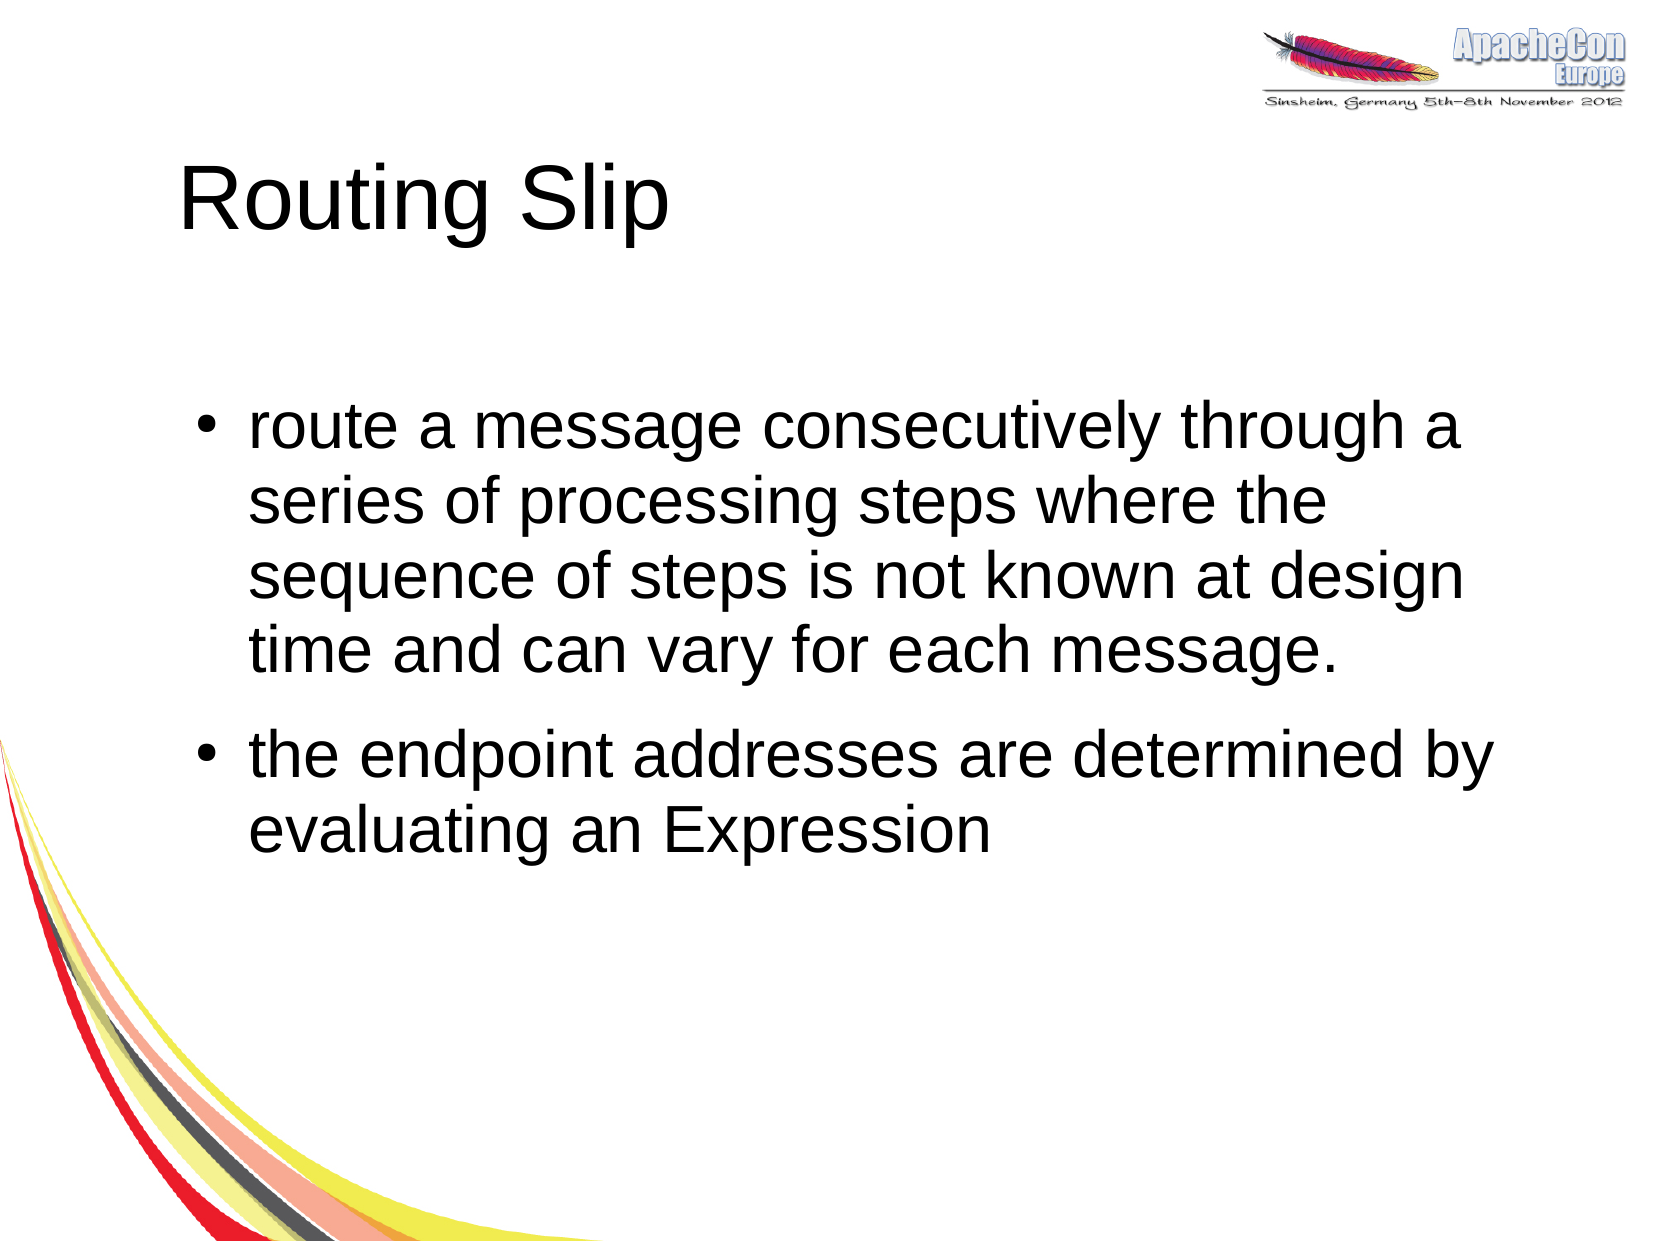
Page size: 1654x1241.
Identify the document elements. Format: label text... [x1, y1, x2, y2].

title Routing Slip [177, 146, 1536, 250]
list route a message consecutively through a series of processing steps where the sequence of steps is not known at design time and can vary for each message. the endpoint addresses are determined by evaluating an Expression [177, 283, 1536, 990]
picture [0, 0, 1654, 1241]
